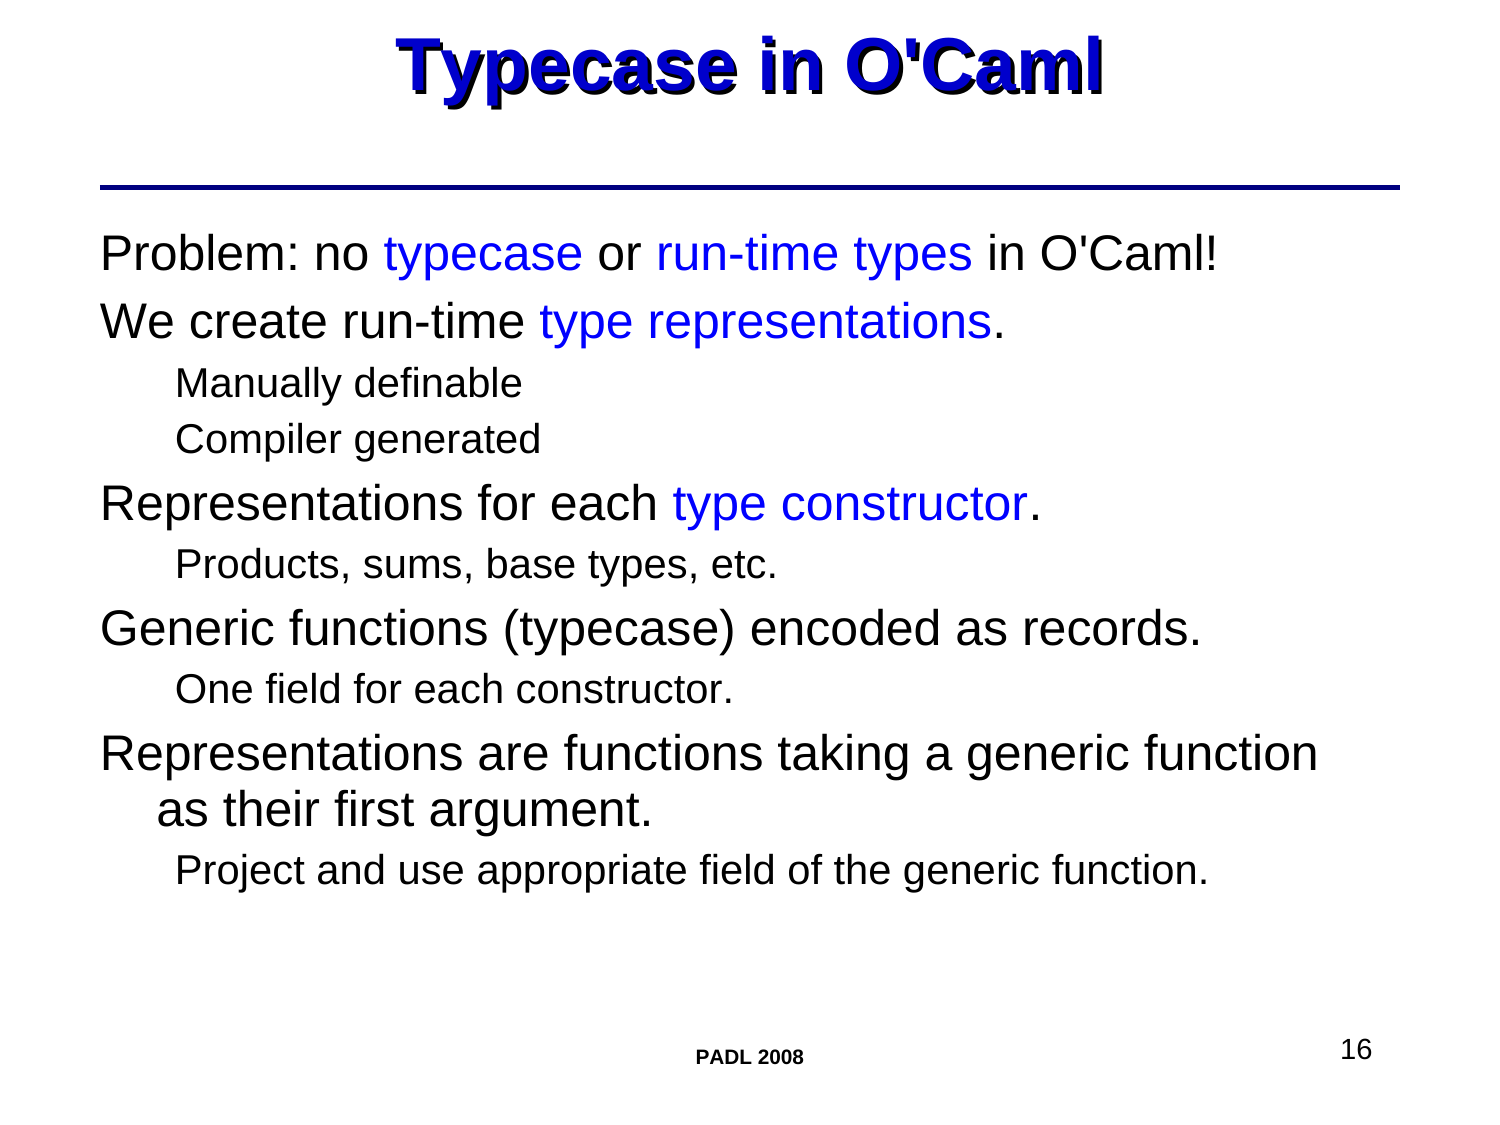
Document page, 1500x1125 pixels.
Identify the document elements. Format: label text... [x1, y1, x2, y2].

title Typecase in O'Caml [99, 0, 1401, 156]
list Problem: no typecase or run-time types in O'Caml! We create run-time type representations. Manually definable Compiler generated Representations for each type constructor. Products, sums, base types, etc. Generic functions (typecase) encoded as records. One field for each constructor. Representations are functions taking a generic function as their first argument. Project and use appropriate field of the generic function. [99, 224, 1375, 986]
